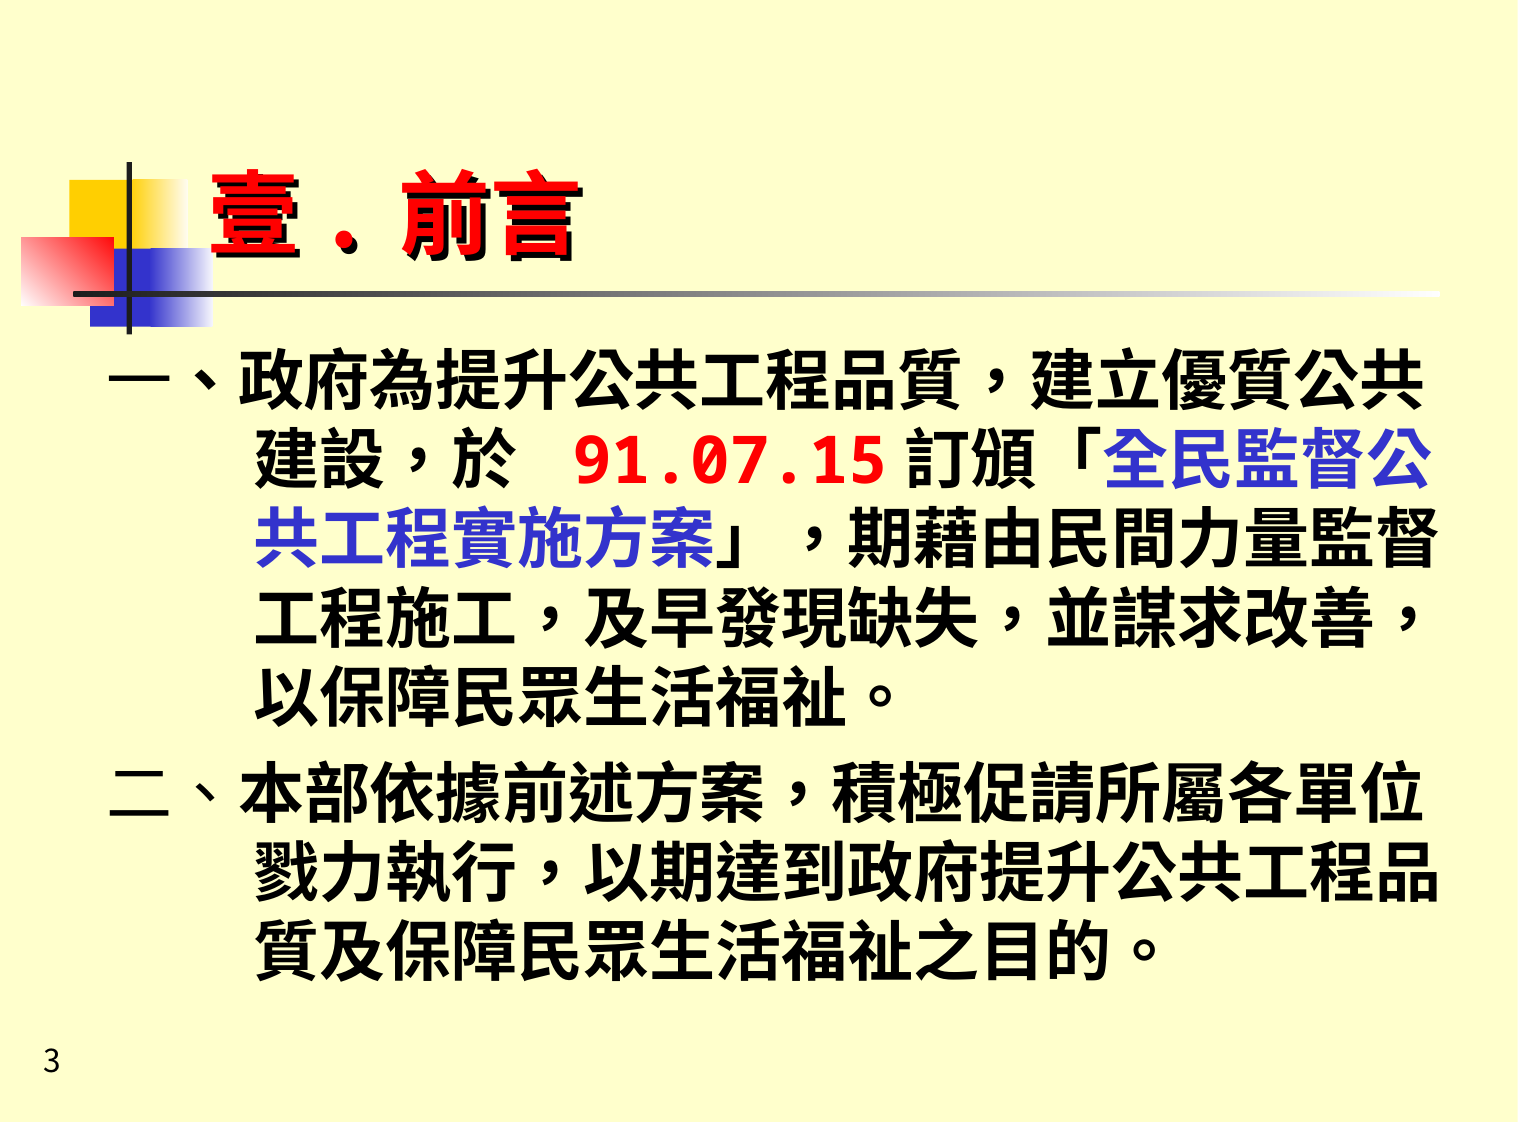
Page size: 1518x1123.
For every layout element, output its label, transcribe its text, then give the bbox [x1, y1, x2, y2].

list 一、政府為提升公共工程品質，建立優質公共建設，於 91.07.15訂頒「全民監督公共工程實施方案」，期藉由民間力量監督工程施工，及早發現缺失，並謀求改善，以保障民眾生活福祉。 二、本部依據前述方案，積極促請所屬各單位戮力執行，以期達到政府提升公共工程品質及保障民眾生活福祉之目的。 [89, 330, 1487, 1004]
title 壹.前言 [191, 35, 1485, 275]
text_box <編號> [0, 1032, 78, 1096]
